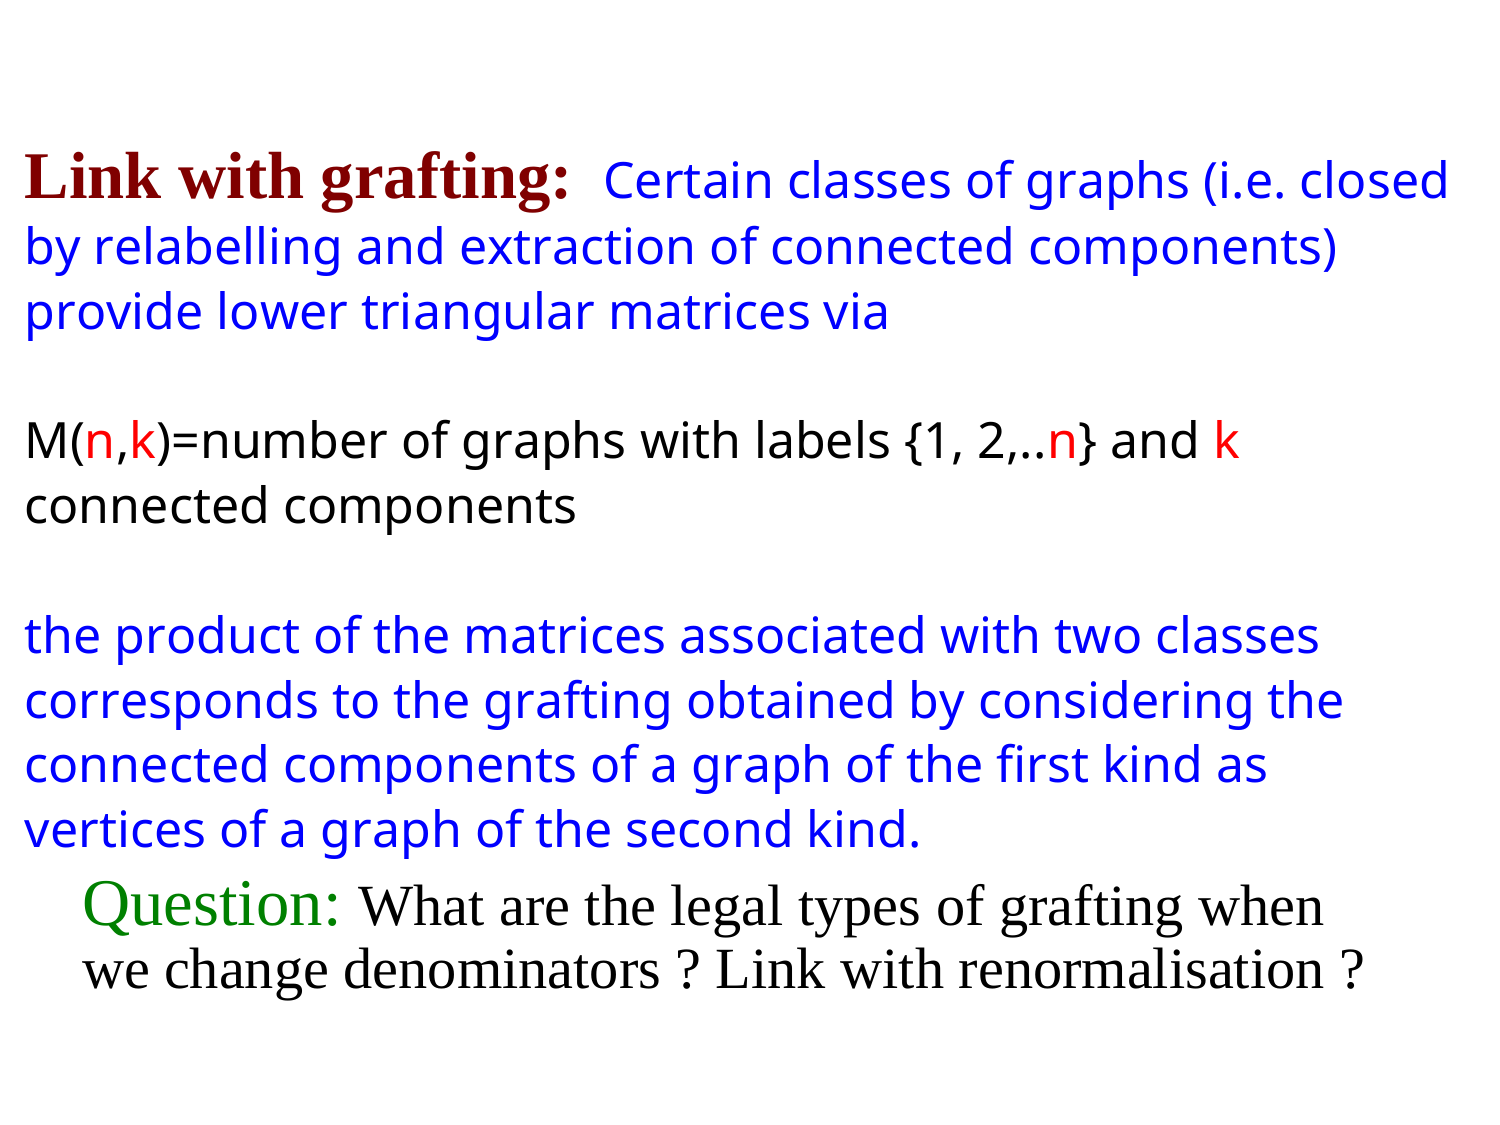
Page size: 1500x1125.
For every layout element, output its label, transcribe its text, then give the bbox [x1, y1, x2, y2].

text_box Question: What are the legal types of grafting when we change denominators ? Link with renormalisation ? [67, 862, 1381, 1014]
text_box Link with grafting: Certain classes of graphs (i.e. closed by relabelling and extraction of connected components) provide lower triangular matrices via M(n,k)=number of graphs with labels {1, 2,..n} and k connected components the product of the matrices associated with two classes corresponds to the grafting obtained by considering the connected components of a graph of the first kind as vertices of a graph of the second kind. [10, 134, 1477, 796]
